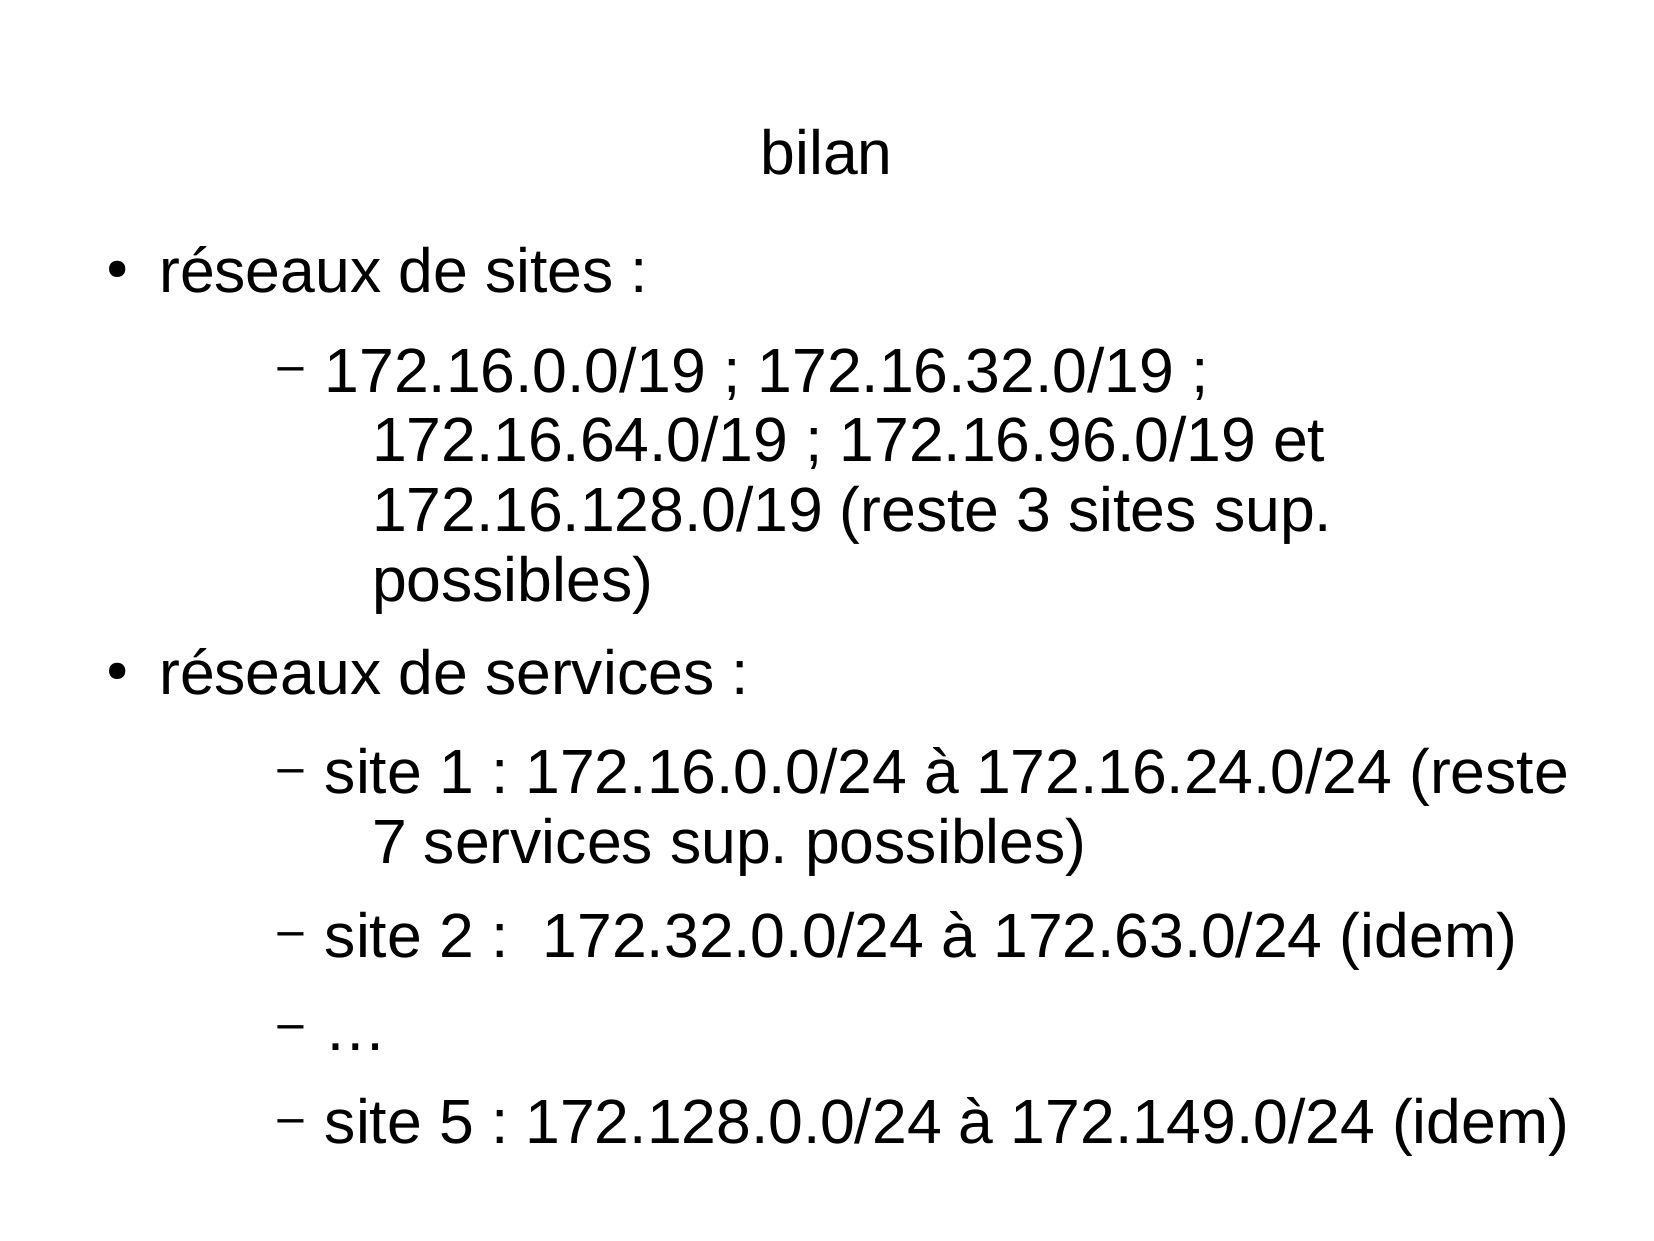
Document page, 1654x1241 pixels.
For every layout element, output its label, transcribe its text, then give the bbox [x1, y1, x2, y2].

list réseaux de sites : 172.16.0.0/19 ; 172.16.32.0/19 ; 172.16.64.0/19 ; 172.16.96.0/19 et 172.16.128.0/19 (reste 3 sites sup. possibles) réseaux de services : site 1 : 172.16.0.0/24 à 172.16.24.0/24 (reste 7 services sup. possibles) site 2 : 172.32.0.0/24 à 172.63.0/24 (idem) … site 5 : 172.128.0.0/24 à 172.149.0/24 (idem) [88, 236, 1577, 1158]
title bilan [82, 49, 1571, 257]
